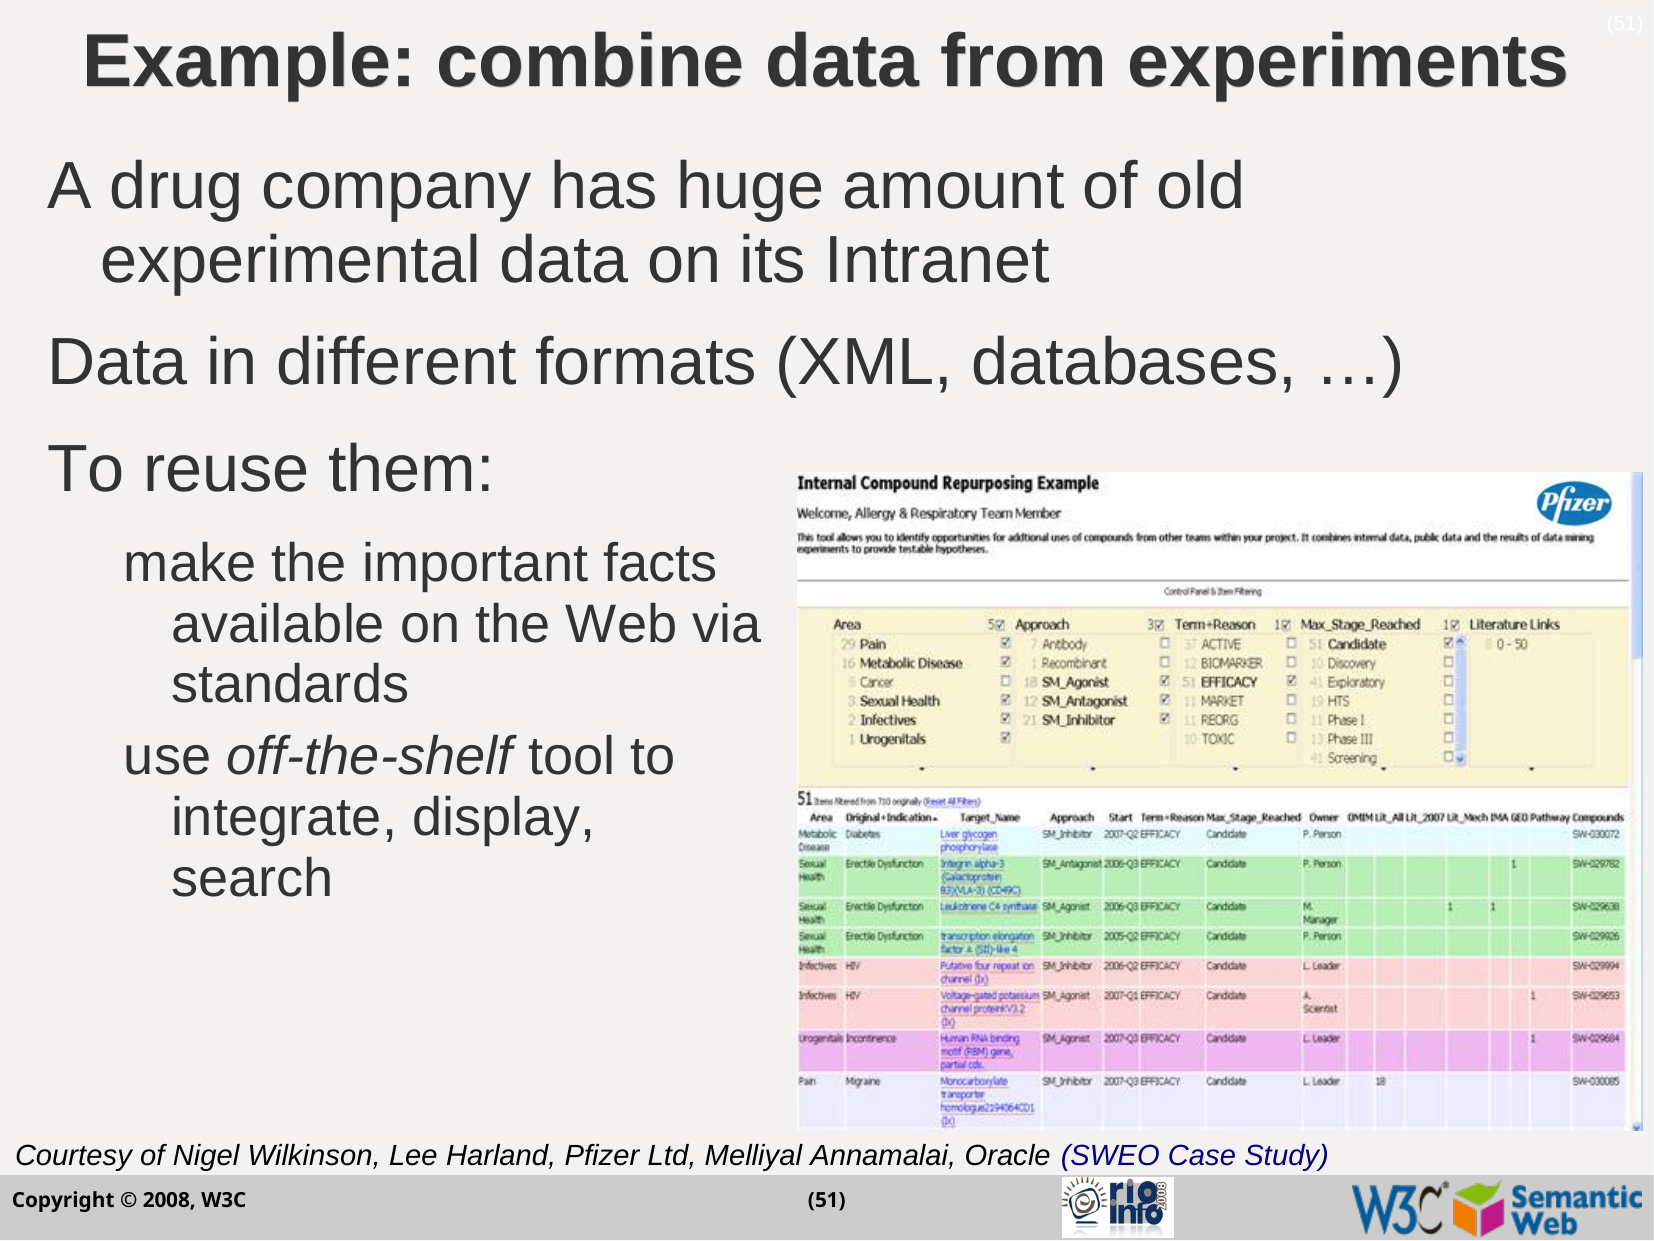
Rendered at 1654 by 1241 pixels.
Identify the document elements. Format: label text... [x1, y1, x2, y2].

list To reuse them: make the important facts available on the Web via standards use off-the-shelf tool to integrate, display, search [29, 431, 768, 1128]
text_box Courtesy of Nigel Wilkinson, Lee Harland, Pfizer Ltd, Melliyal Annamalai, Oracle (SWEO Case Study) [0, 1133, 1345, 1182]
picture [1062, 1182, 1174, 1238]
list A drug company has huge amount of old experimental data on its Intranet Data in different formats (XML, databases, …) [29, 147, 1624, 502]
picture [797, 472, 1643, 1131]
picture [1352, 1178, 1642, 1237]
title Example: combine data from experiments [0, 0, 1654, 119]
